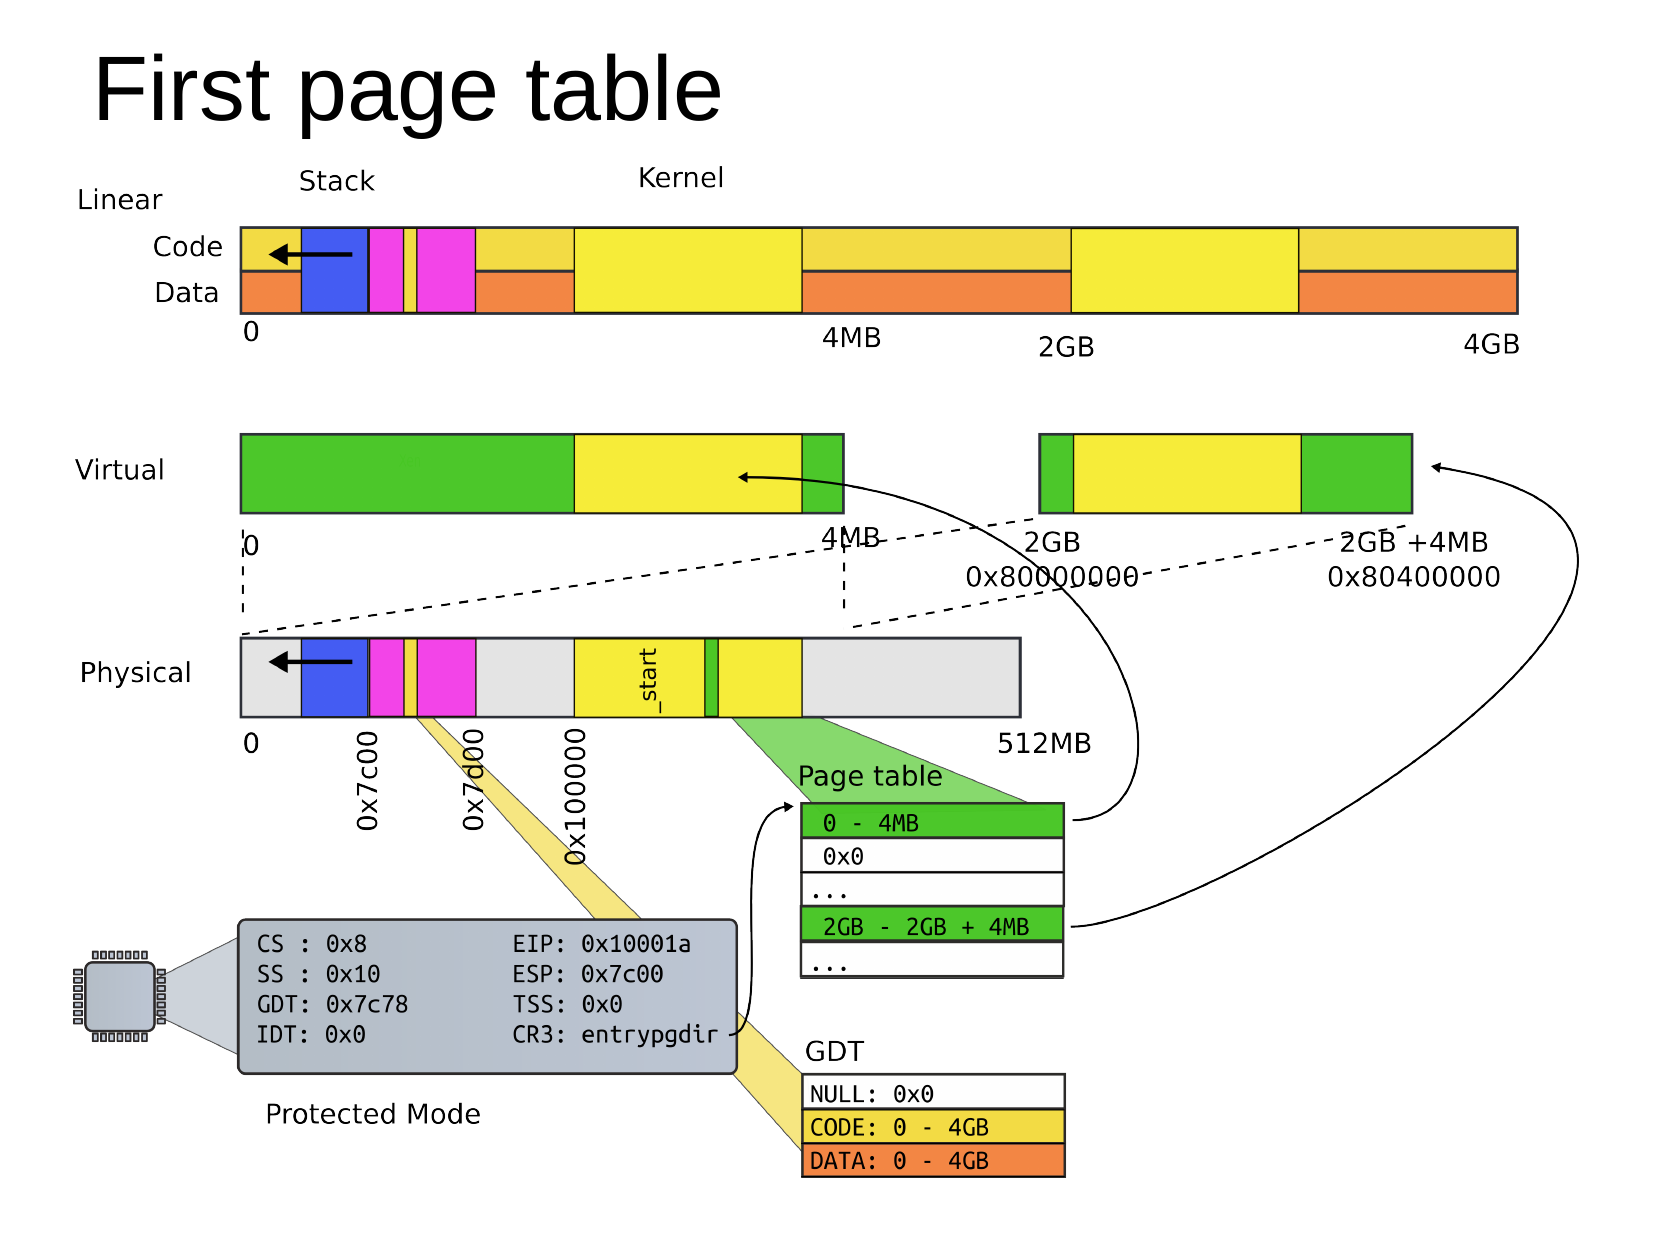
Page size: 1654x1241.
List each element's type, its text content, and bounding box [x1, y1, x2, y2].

title First page table [37, 37, 780, 141]
picture [73, 166, 1579, 1178]
